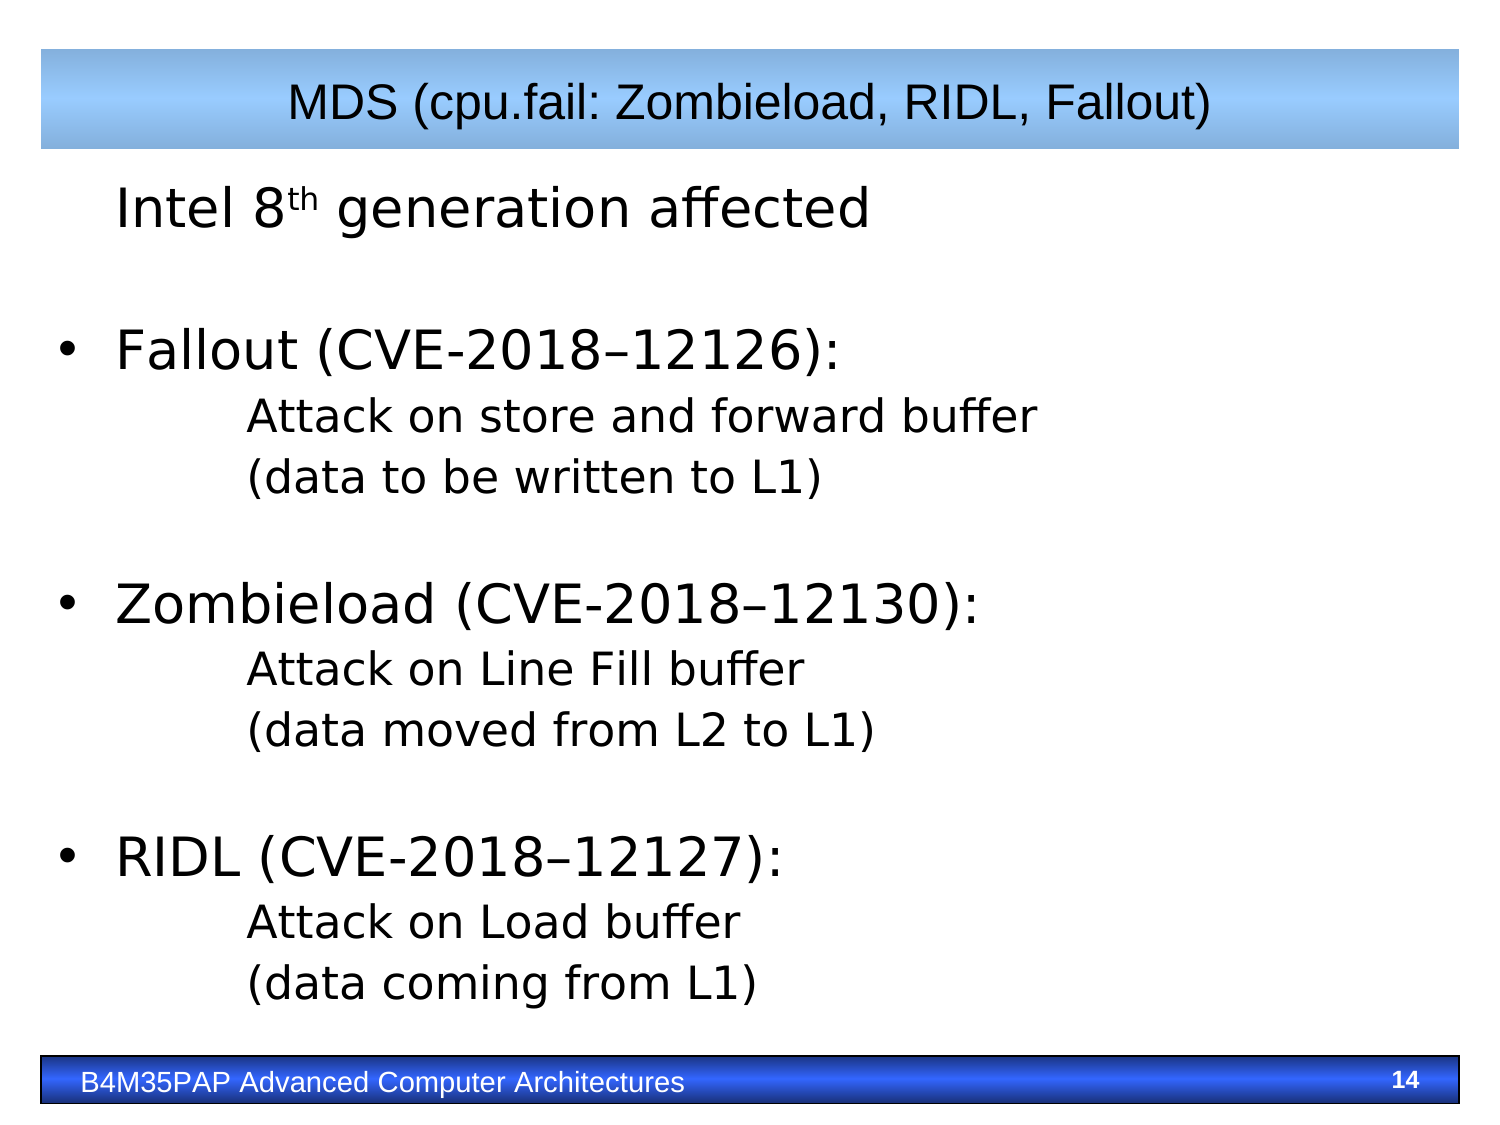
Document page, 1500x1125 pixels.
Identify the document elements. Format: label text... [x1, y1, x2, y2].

title MDS (cpu.fail: Zombieload, RIDL, Fallout) [41, 49, 1459, 149]
list Intel 8th generation affected Fallout (CVE-2018–12126): Attack on store and forward buffer (data to be written to L1) Zombieload (CVE-2018–12130): Attack on Line Fill buffer (data moved from L2 to L1) RIDL (CVE-2018–12127): Attack on Load buffer (data coming from L1) [44, 166, 1458, 1045]
